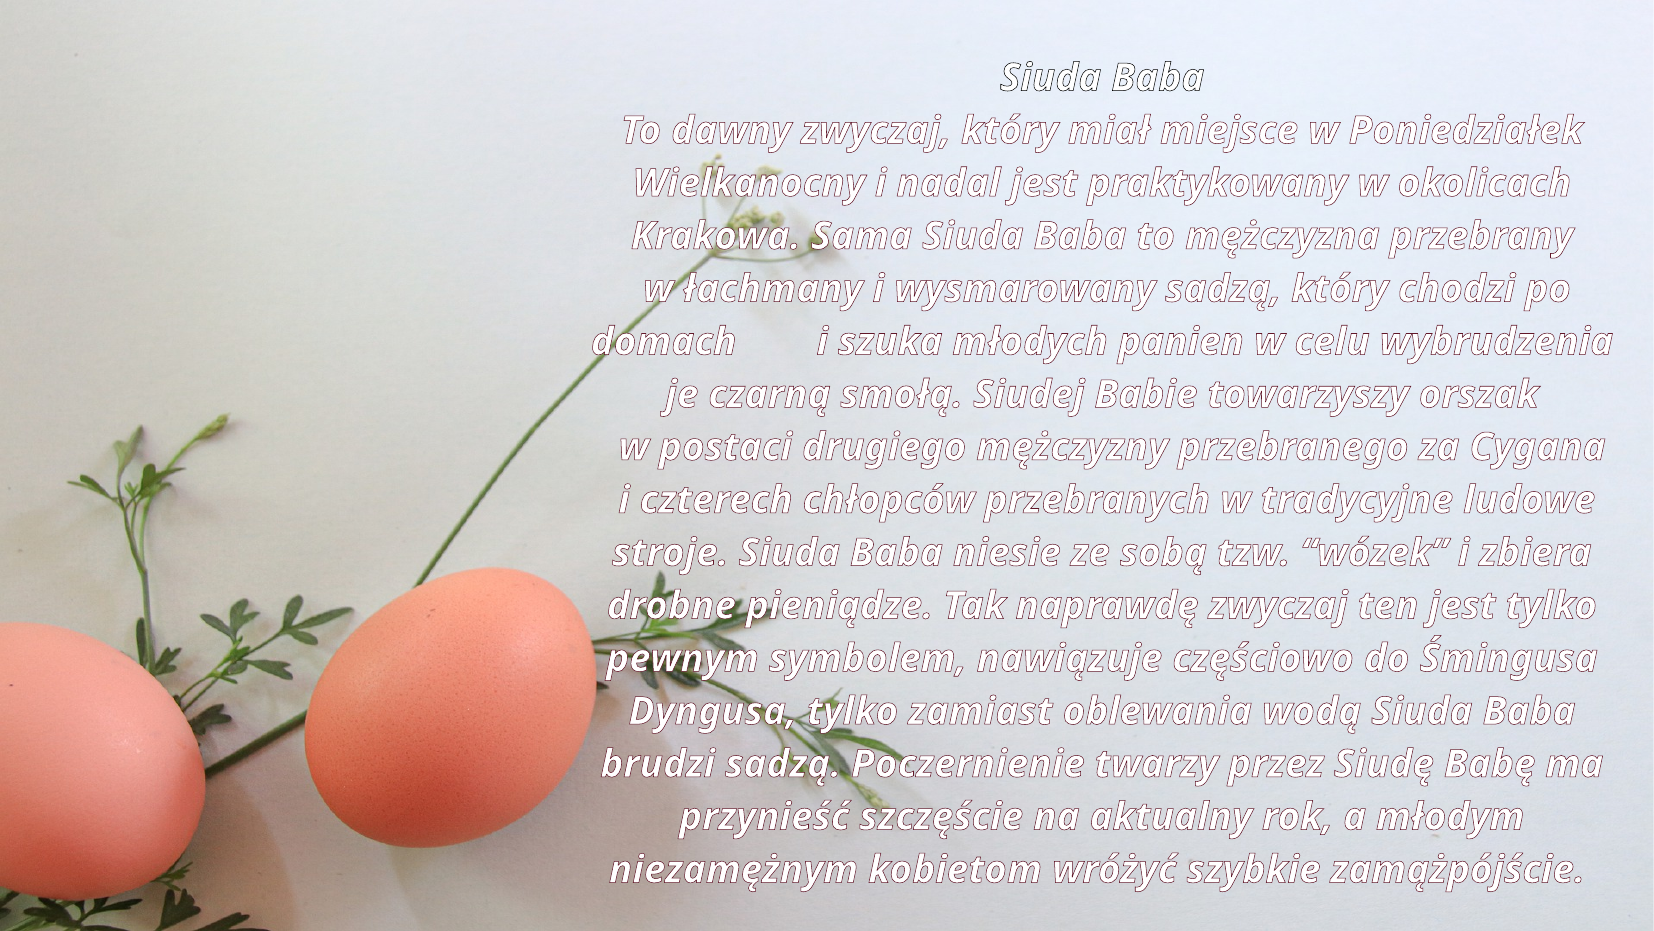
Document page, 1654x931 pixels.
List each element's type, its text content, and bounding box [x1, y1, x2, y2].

picture [0, 0, 1654, 931]
list Siuda Baba To dawny zwyczaj, który miał miejsce w Poniedziałek Wielkanocny i nadal jest praktykowany w okolicach Krakowa. Sama Siuda Baba to mężczyzna przebrany w łachmany i wysmarowany sadzą, który chodzi po domach i szuka młodych panien w celu wybrudzenia je czarną smołą. Siudej Babie towarzyszy orszak w postaci drugiego mężczyzny przebranego za Cygana i czterech chłopców przebranych w tradycyjne ludowe stroje. Siuda Baba niesie ze sobą tzw. “wózek” i zbiera drobne pieniądze. Tak naprawdę zwyczaj ten jest tylko pewnym symbolem, nawiązuje częściowo do Śmingusa Dyngusa, tylko zamiast oblewania wodą Siuda Baba brudzi sadzą. Poczernienie twarzy przez Siudę Babę ma przynieść szczęście na aktualny rok, a młodym niezamężnym kobietom wróżyć szybkie zamążpójście. [572, 49, 1633, 907]
